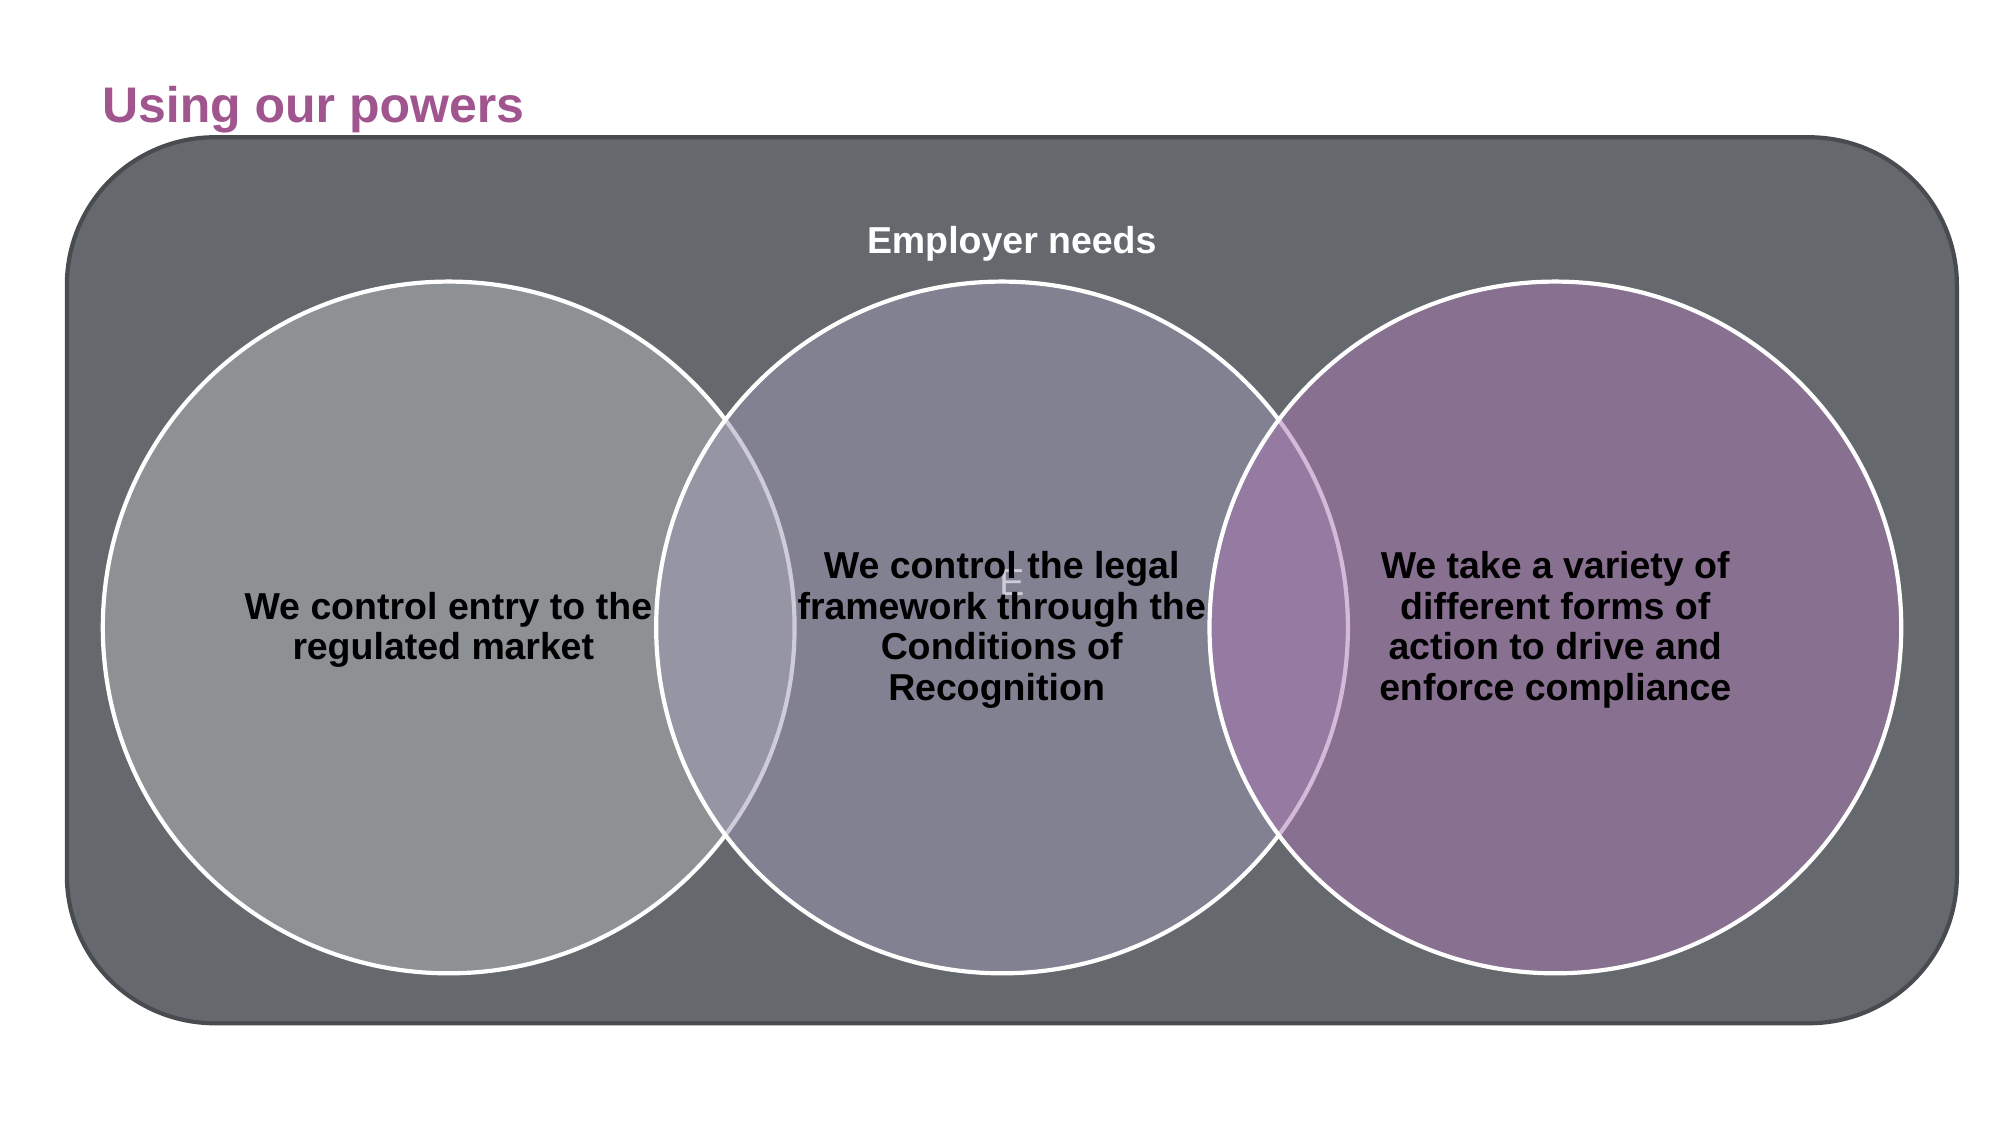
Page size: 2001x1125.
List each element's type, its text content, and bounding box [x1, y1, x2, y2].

text_box We take a variety of different forms of action to drive and enforce compliance [1209, 281, 1902, 974]
title Using our powers [102, 66, 1491, 161]
text_box Employer needs [657, 208, 1367, 269]
text_box E [66, 137, 1957, 1024]
text_box We control the legal framework through the Conditions of Recognition [656, 281, 1279, 974]
text_box We control entry to the regulated market [102, 281, 725, 974]
